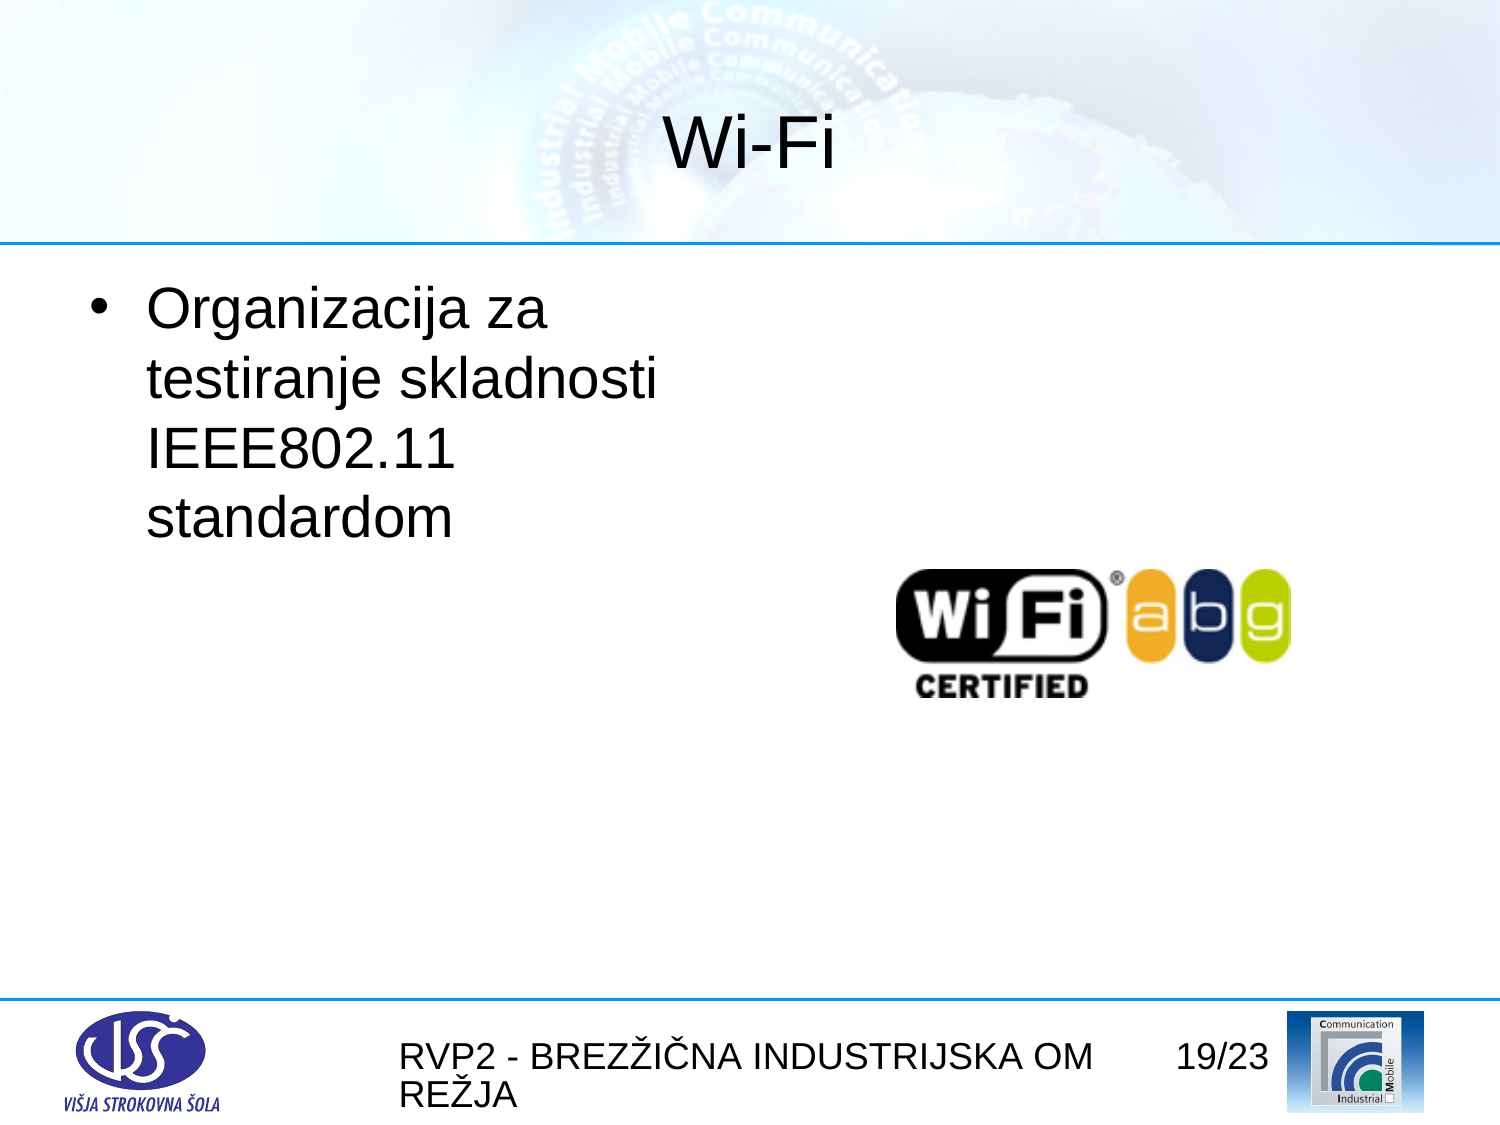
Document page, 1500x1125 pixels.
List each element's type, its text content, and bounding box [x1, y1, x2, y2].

list Organizacija za testiranje skladnosti IEEE802.11 standardom [75, 262, 738, 1006]
title Wi-Fi [75, 45, 1426, 233]
picture [896, 569, 1291, 698]
picture [1287, 1011, 1424, 1113]
